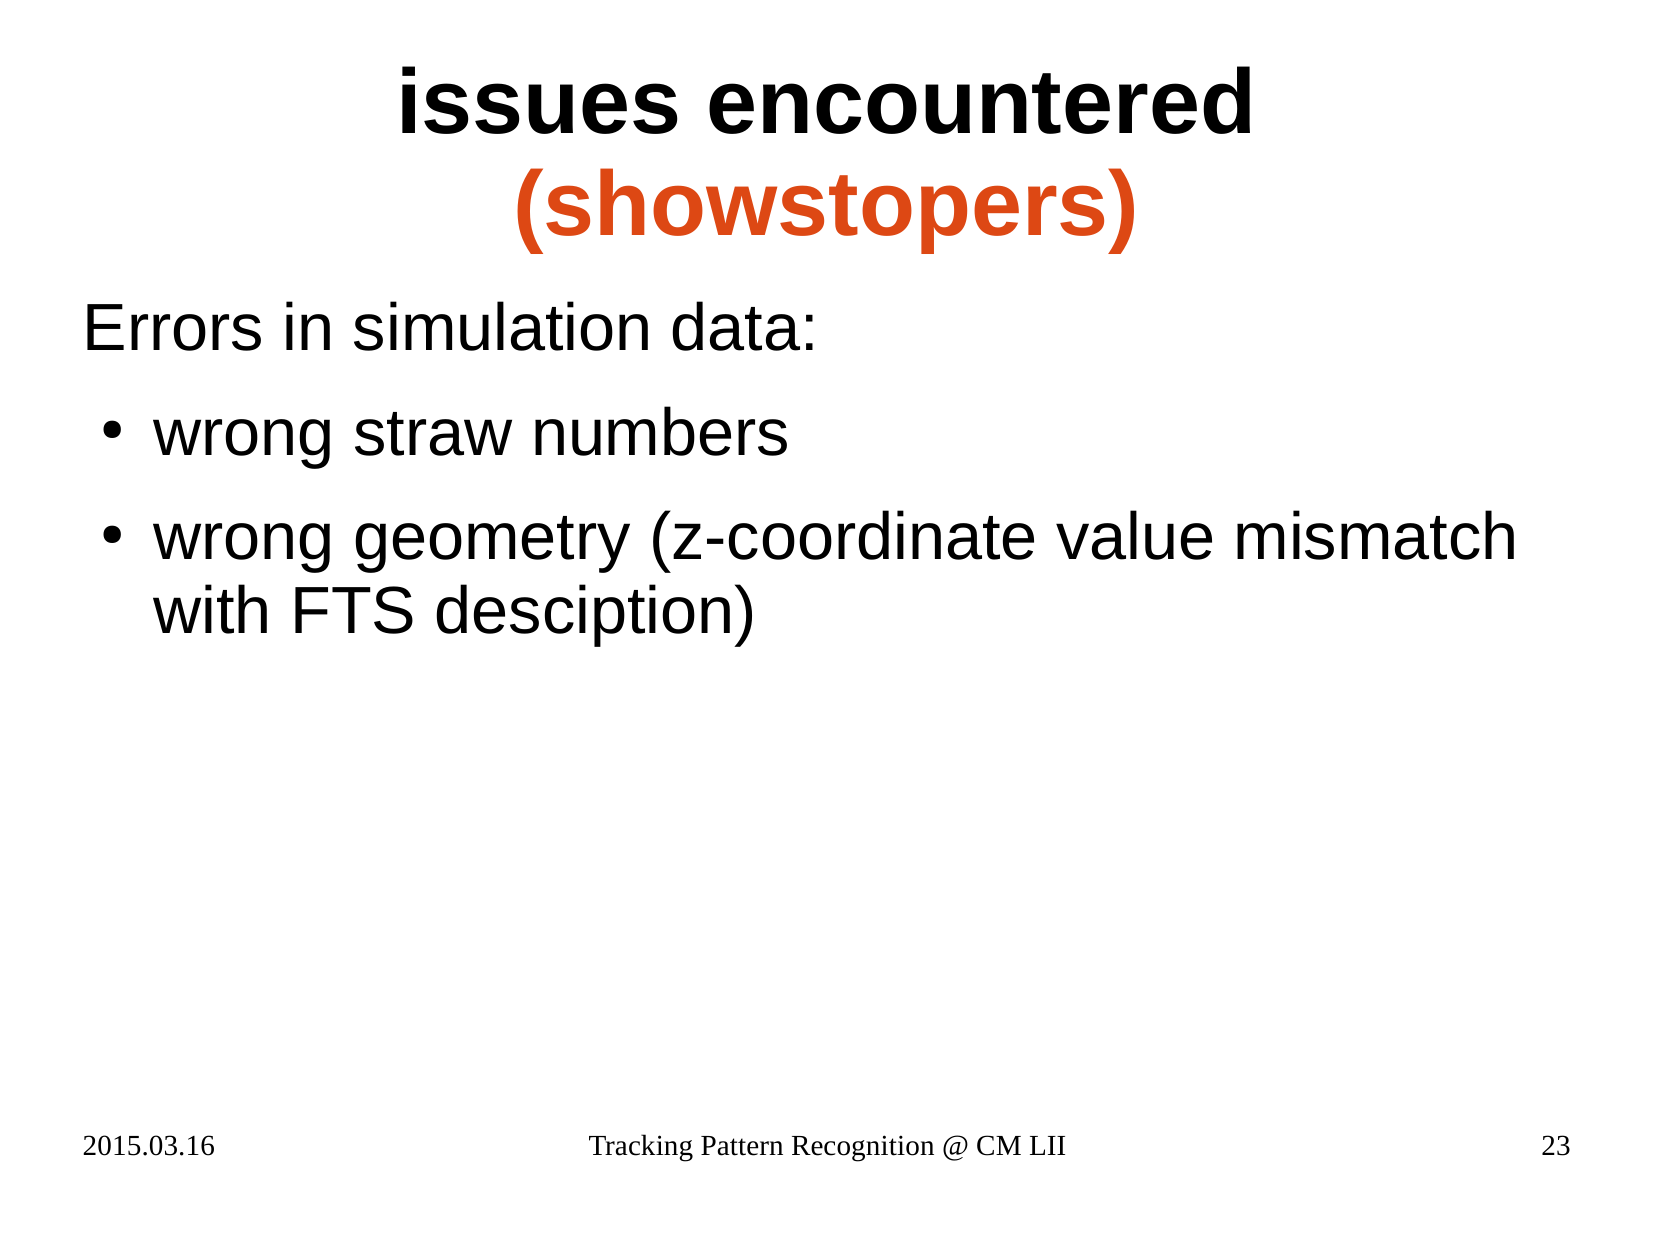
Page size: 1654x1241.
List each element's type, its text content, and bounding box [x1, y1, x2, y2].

list Errors in simulation data: wrong straw numbers wrong geometry (z-coordinate value mismatch with FTS desciption) [82, 290, 1571, 1010]
title issues encountered (showstopers) [82, 49, 1571, 257]
